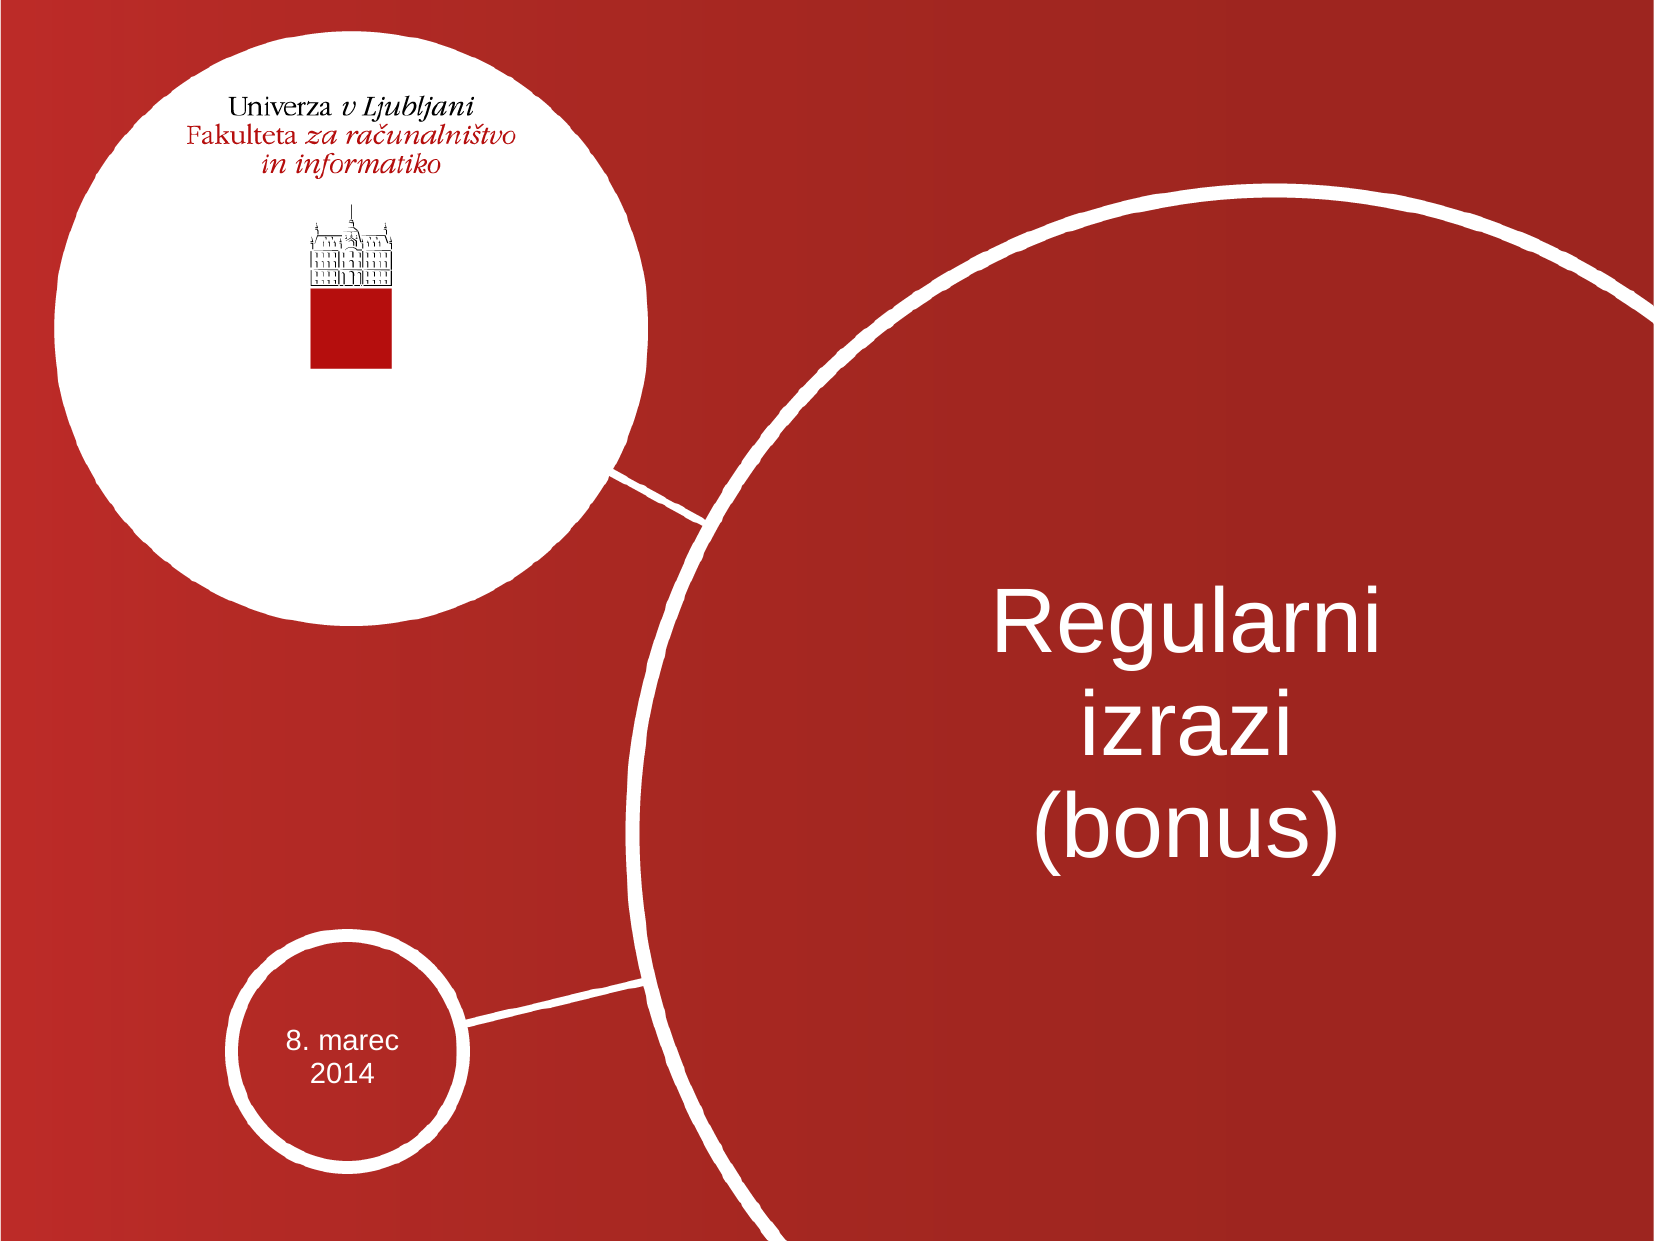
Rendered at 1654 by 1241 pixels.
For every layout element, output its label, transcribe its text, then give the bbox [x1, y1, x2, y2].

subtitle Regularni izrazi (bonus) [803, 437, 1571, 1010]
text_box 8. marec 2014 [242, 980, 443, 1134]
picture [0, 0, 1654, 1241]
